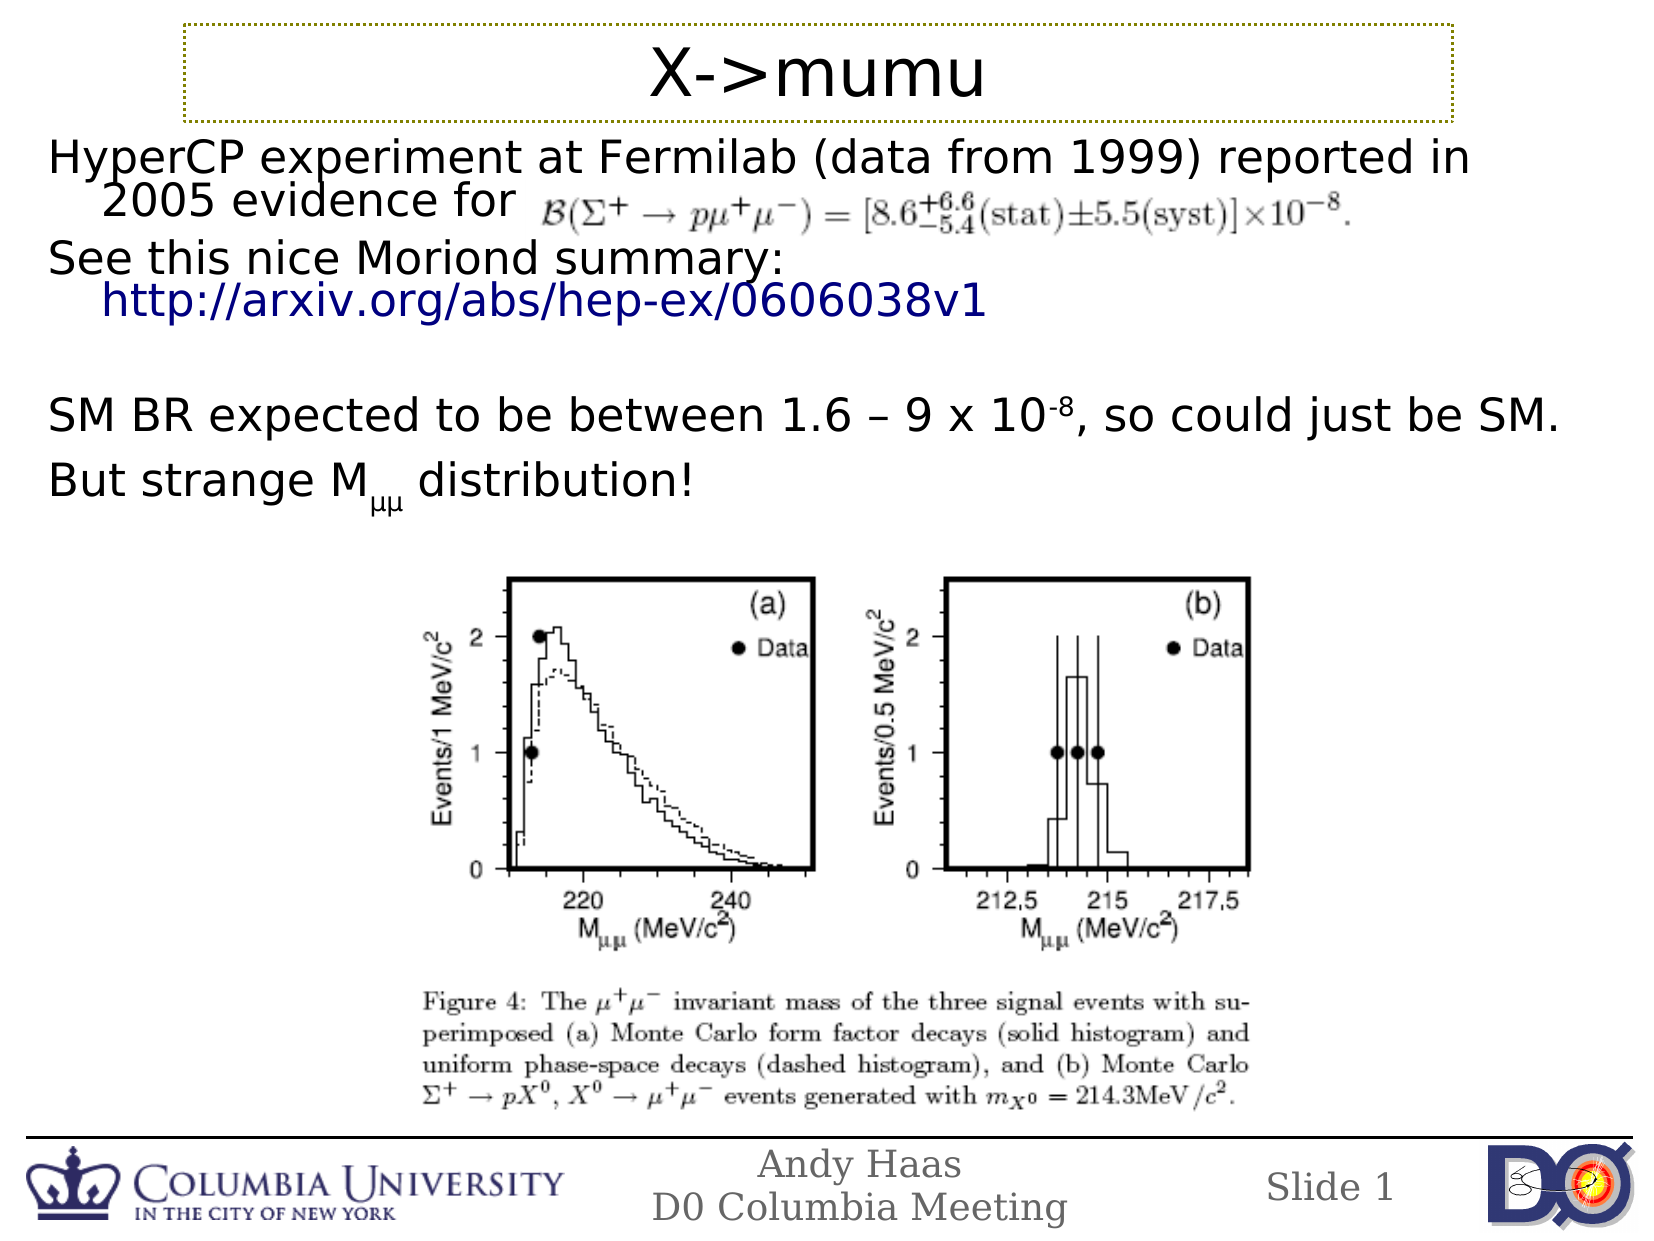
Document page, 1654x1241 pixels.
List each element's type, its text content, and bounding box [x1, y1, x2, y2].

picture [26, 1146, 565, 1220]
picture [1479, 1140, 1639, 1233]
list HyperCP experiment at Fermilab (data from 1999) reported in 2005 evidence for See this nice Moriond summary: http://arxiv.org/abs/hep-ex/0606038v1 SM BR expected to be between 1.6 – 9 x 10-8, so could just be SM. But strange Mµµ distribution! [30, 140, 1600, 1125]
title X->mumu [184, 24, 1453, 122]
